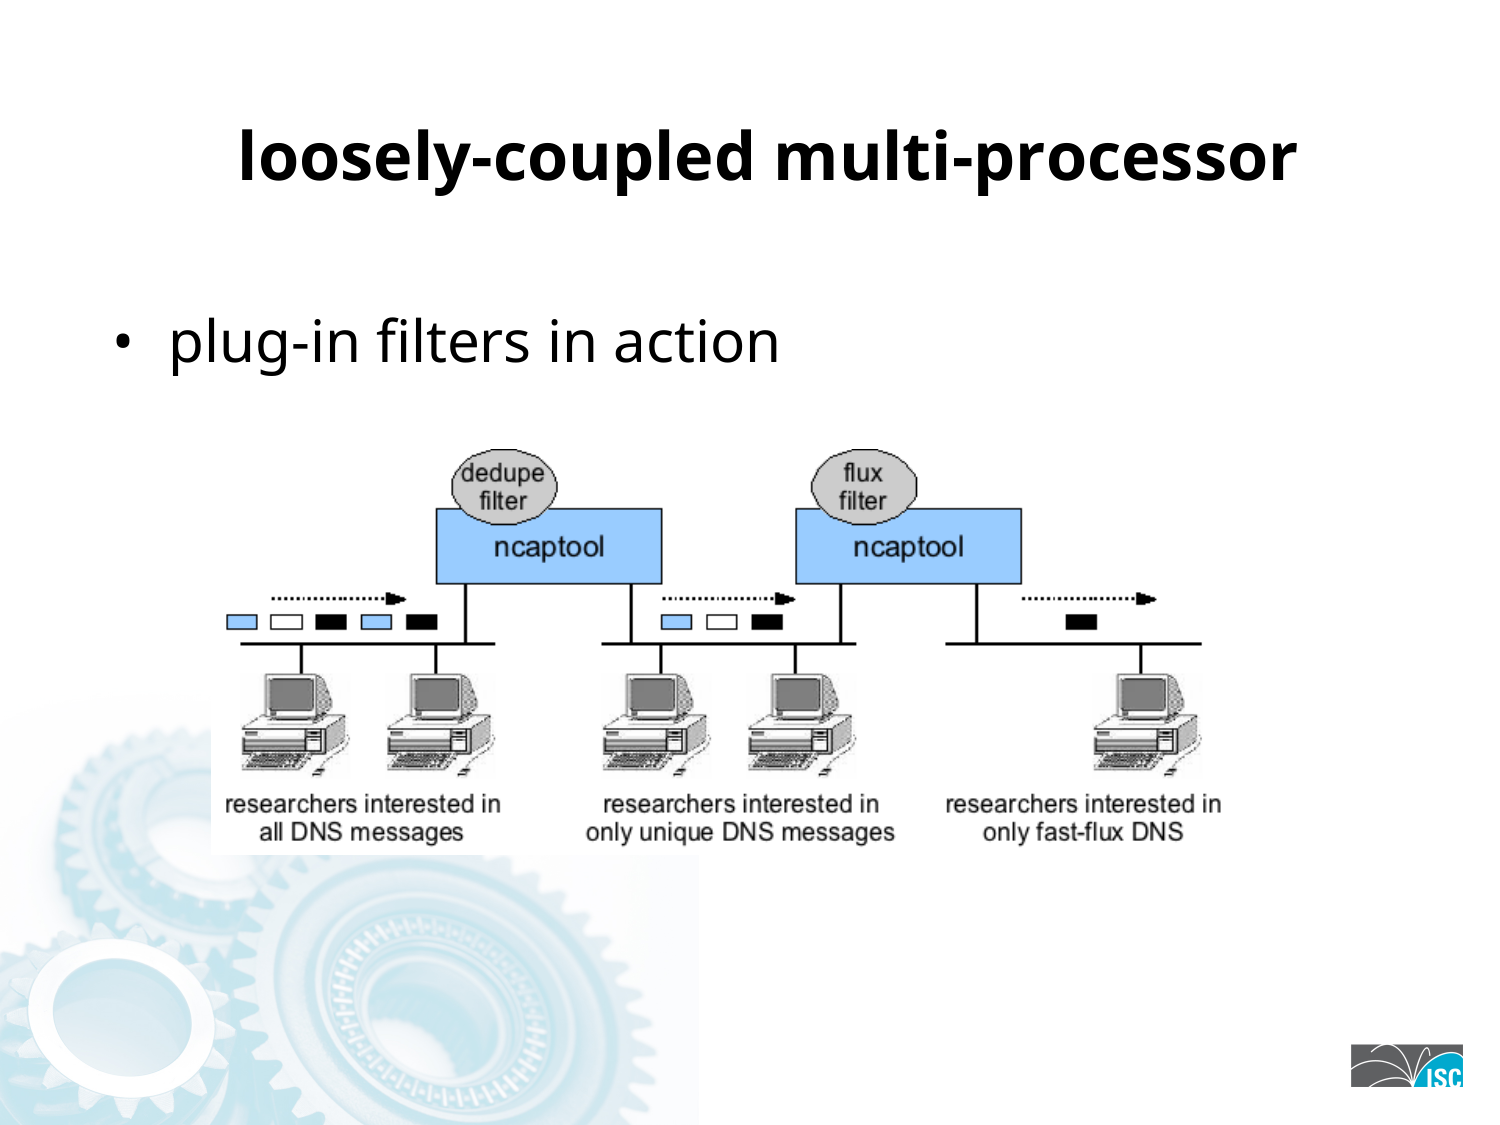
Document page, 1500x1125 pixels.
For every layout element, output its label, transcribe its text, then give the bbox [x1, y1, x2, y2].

picture [0, 0, 1500, 1125]
list plug-in filters in action [112, 299, 1355, 976]
title loosely-coupled multi-processor [112, 47, 1426, 263]
